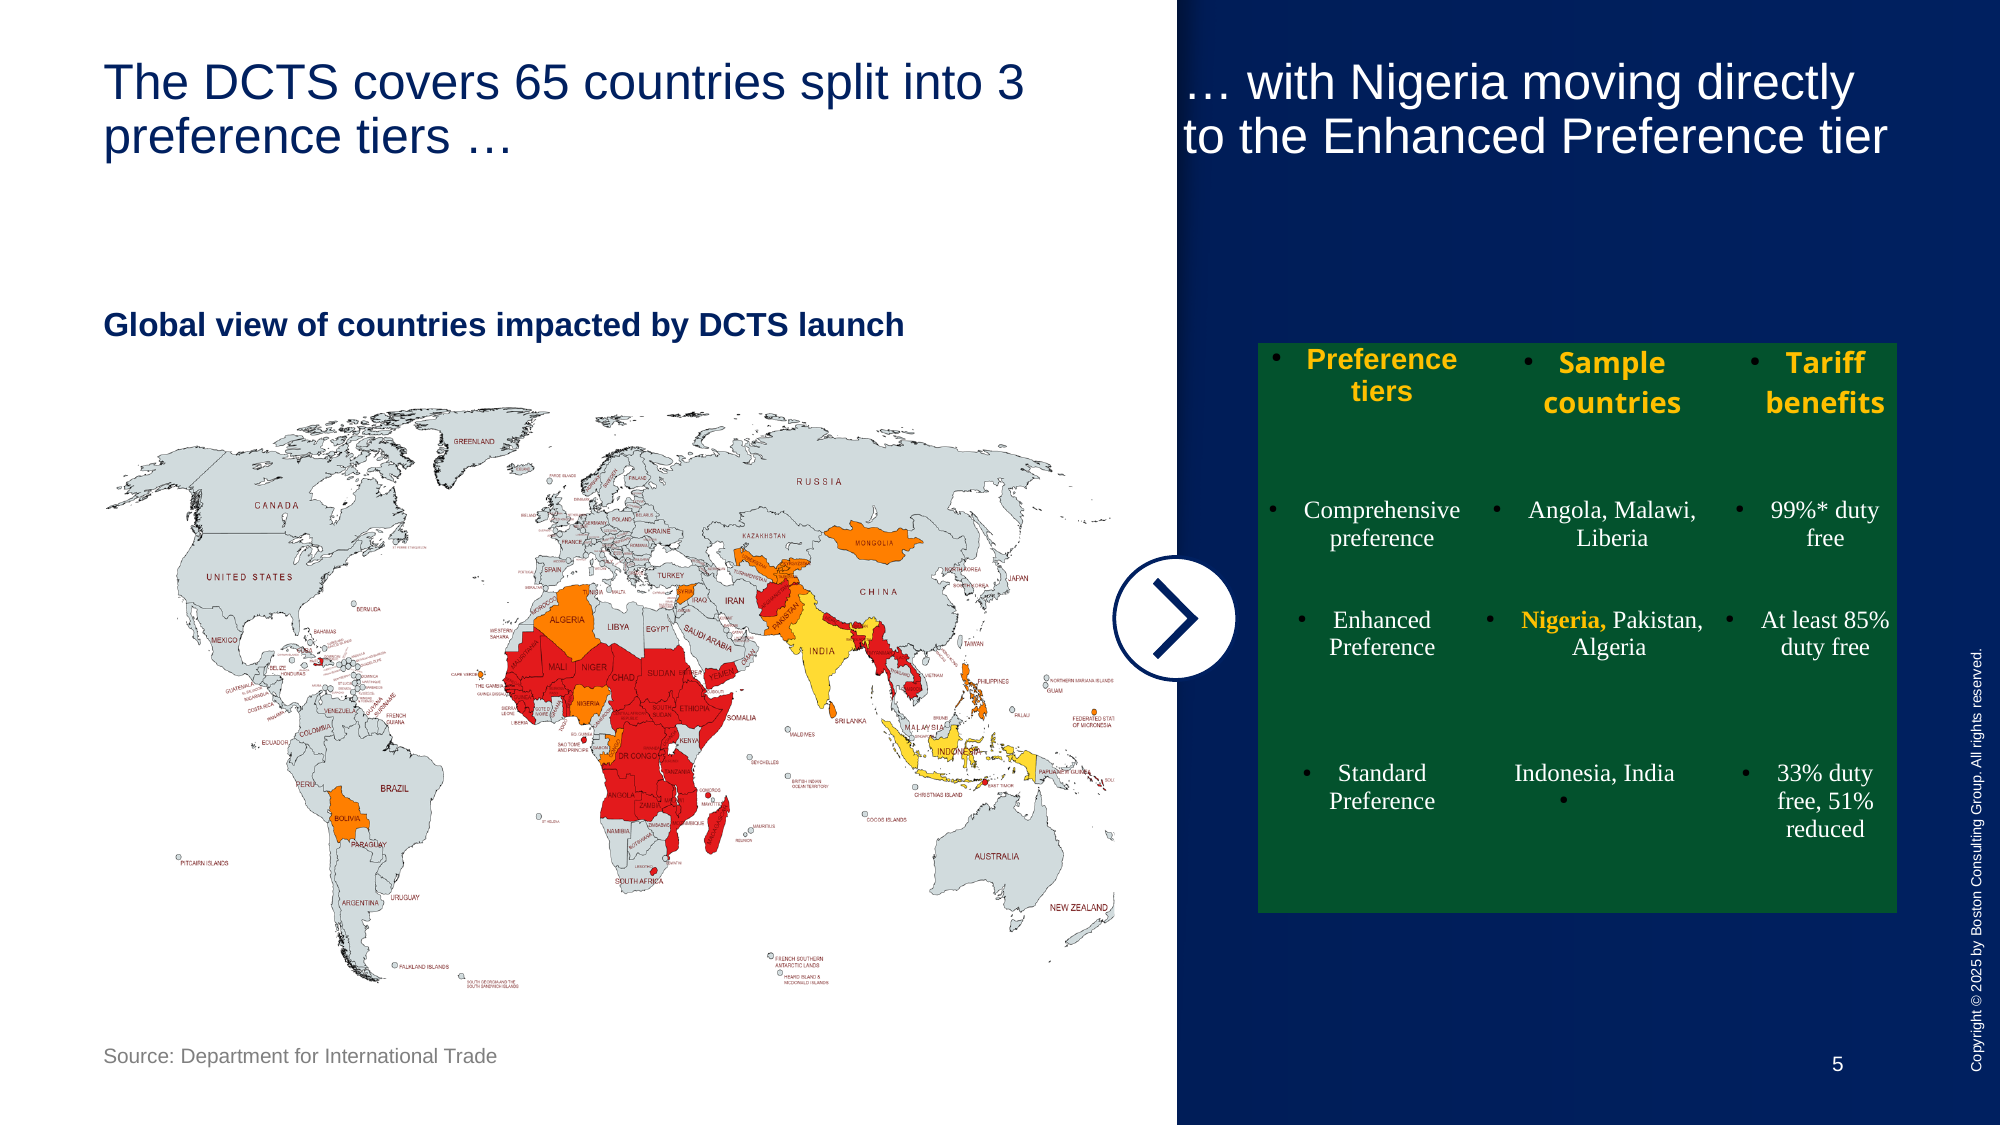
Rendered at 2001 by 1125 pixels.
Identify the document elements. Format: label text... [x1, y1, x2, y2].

text_box [1114, 557, 1238, 680]
table_cell Enhanced Preference [1258, 606, 1471, 760]
table_cell At least 85% duty free [1718, 606, 1897, 760]
title The DCTS covers 65 countries split into 3 preference tiers … [103, 55, 1133, 165]
table_cell Indonesia, India [1471, 760, 1718, 913]
table_cell Comprehensive preference [1258, 496, 1471, 606]
table_header Sample countries [1471, 343, 1718, 496]
table_cell Angola, Malawi, Liberia [1471, 496, 1718, 606]
text_box Global view of countries impacted by DCTS launch [103, 307, 937, 344]
table_cell 33% duty free, 51% reduced [1718, 760, 1897, 913]
picture [106, 376, 1115, 1011]
text_box Source: Department for International Trade [103, 1046, 1585, 1068]
table_header Preference tiers [1258, 343, 1471, 496]
table_cell Standard Preference [1258, 760, 1471, 913]
table_cell Nigeria, Pakistan, Algeria [1471, 606, 1718, 760]
text_box … with Nigeria moving directly to the Enhanced Preference tier [1183, 55, 1904, 165]
table_cell 99%* duty free [1718, 496, 1897, 606]
table_header Tariff benefits [1718, 343, 1897, 496]
